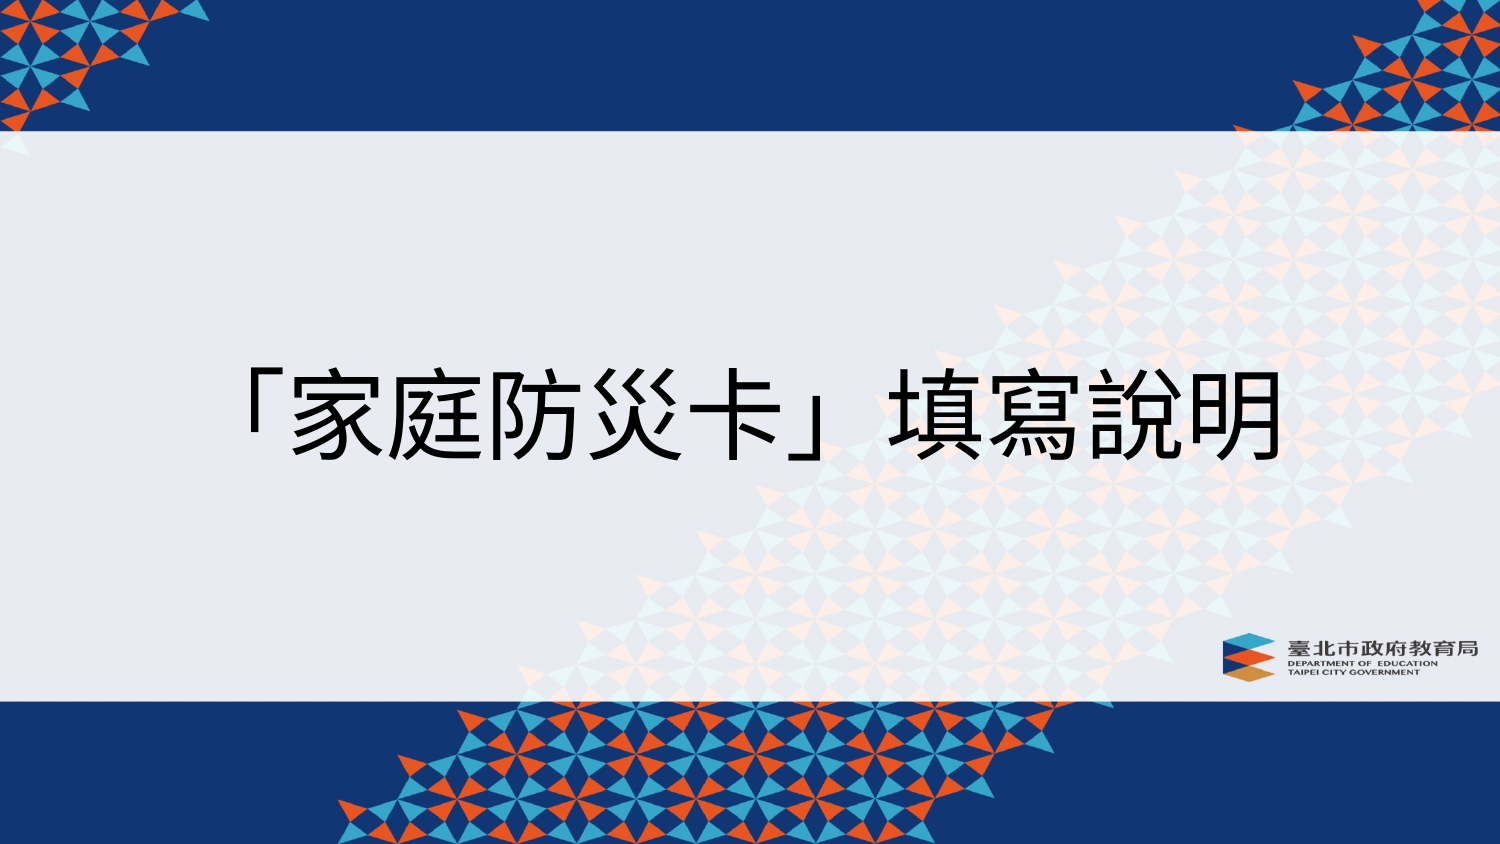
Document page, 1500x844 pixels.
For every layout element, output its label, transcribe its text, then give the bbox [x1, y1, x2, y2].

text_box 「家庭防災卡」填寫說明 [171, 344, 1329, 482]
